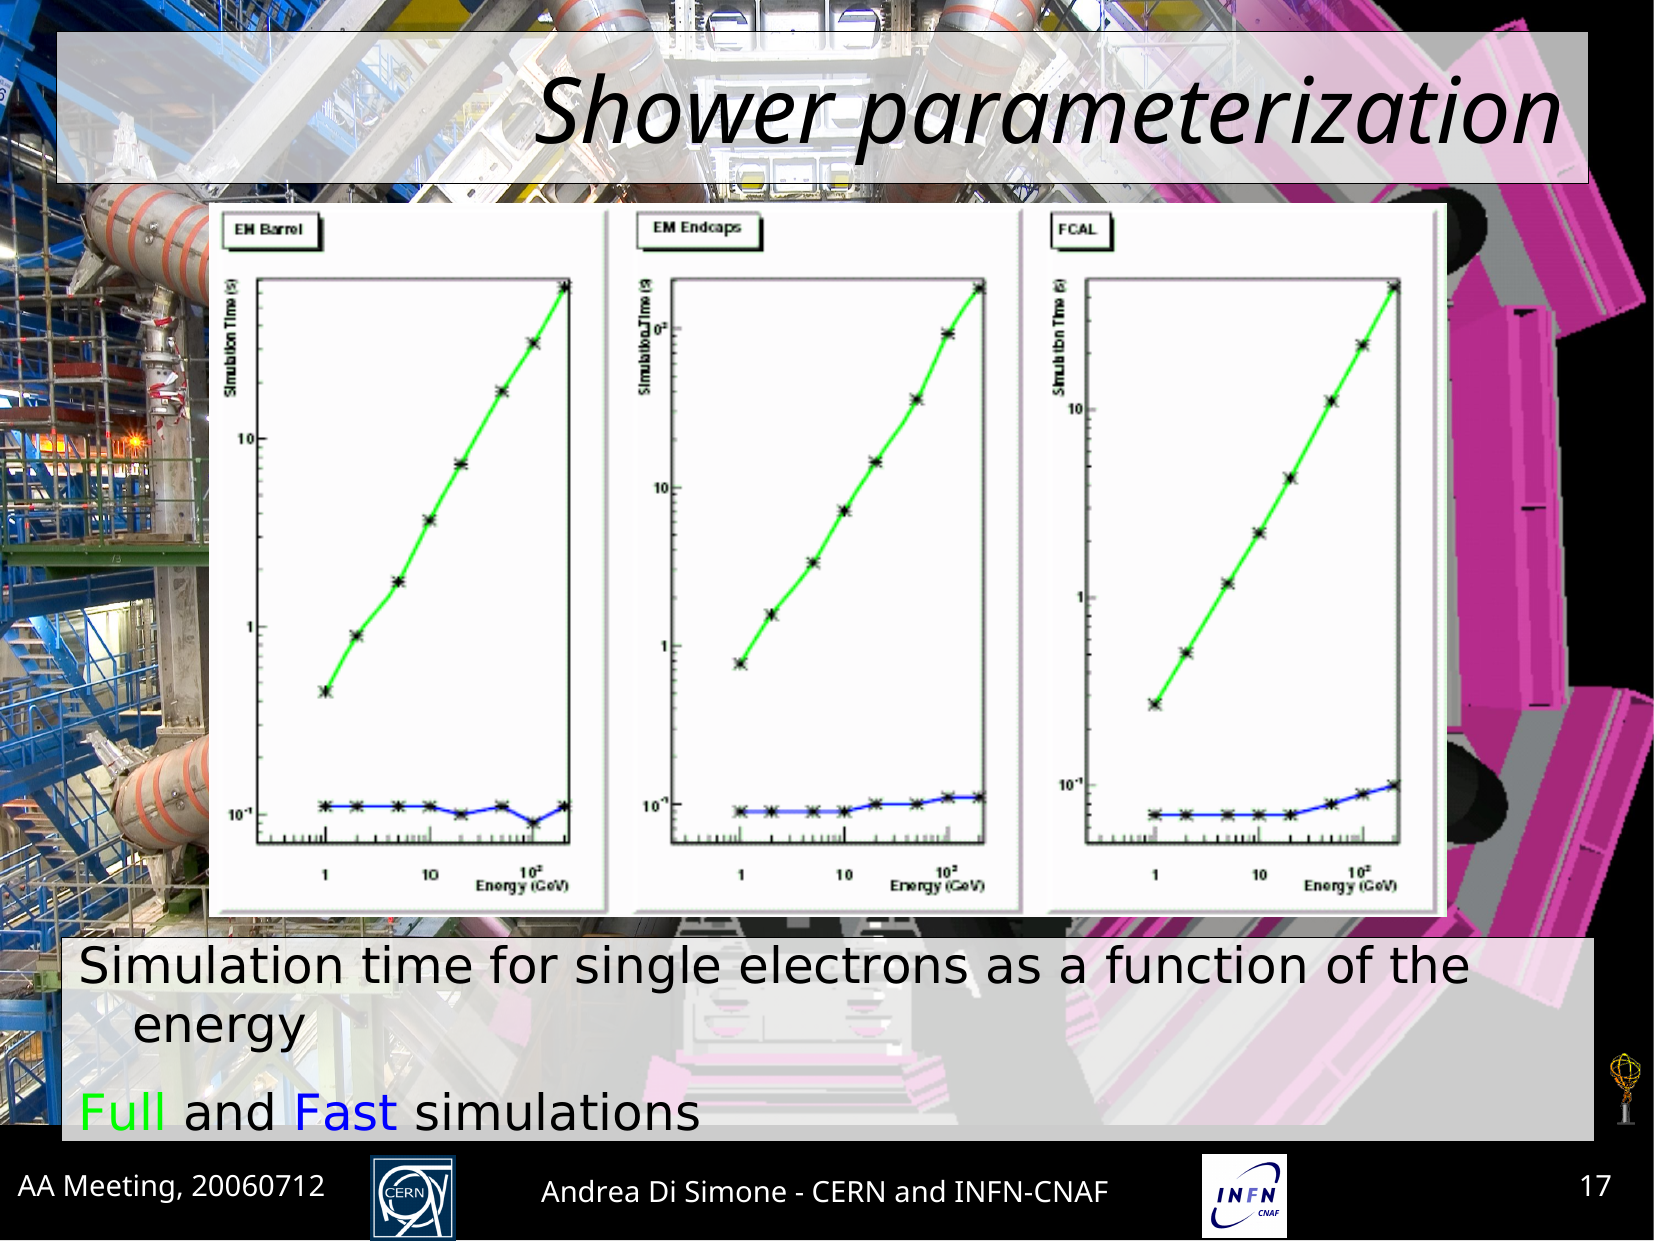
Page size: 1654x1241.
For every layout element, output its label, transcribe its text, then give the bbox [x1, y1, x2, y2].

picture [370, 1155, 456, 1241]
title Shower parameterization [56, 31, 1589, 184]
picture [0, 0, 1654, 1125]
picture [1202, 1154, 1287, 1238]
list Simulation time for single electrons as a function of the energy Full and Fast simulations [61, 937, 1595, 1142]
